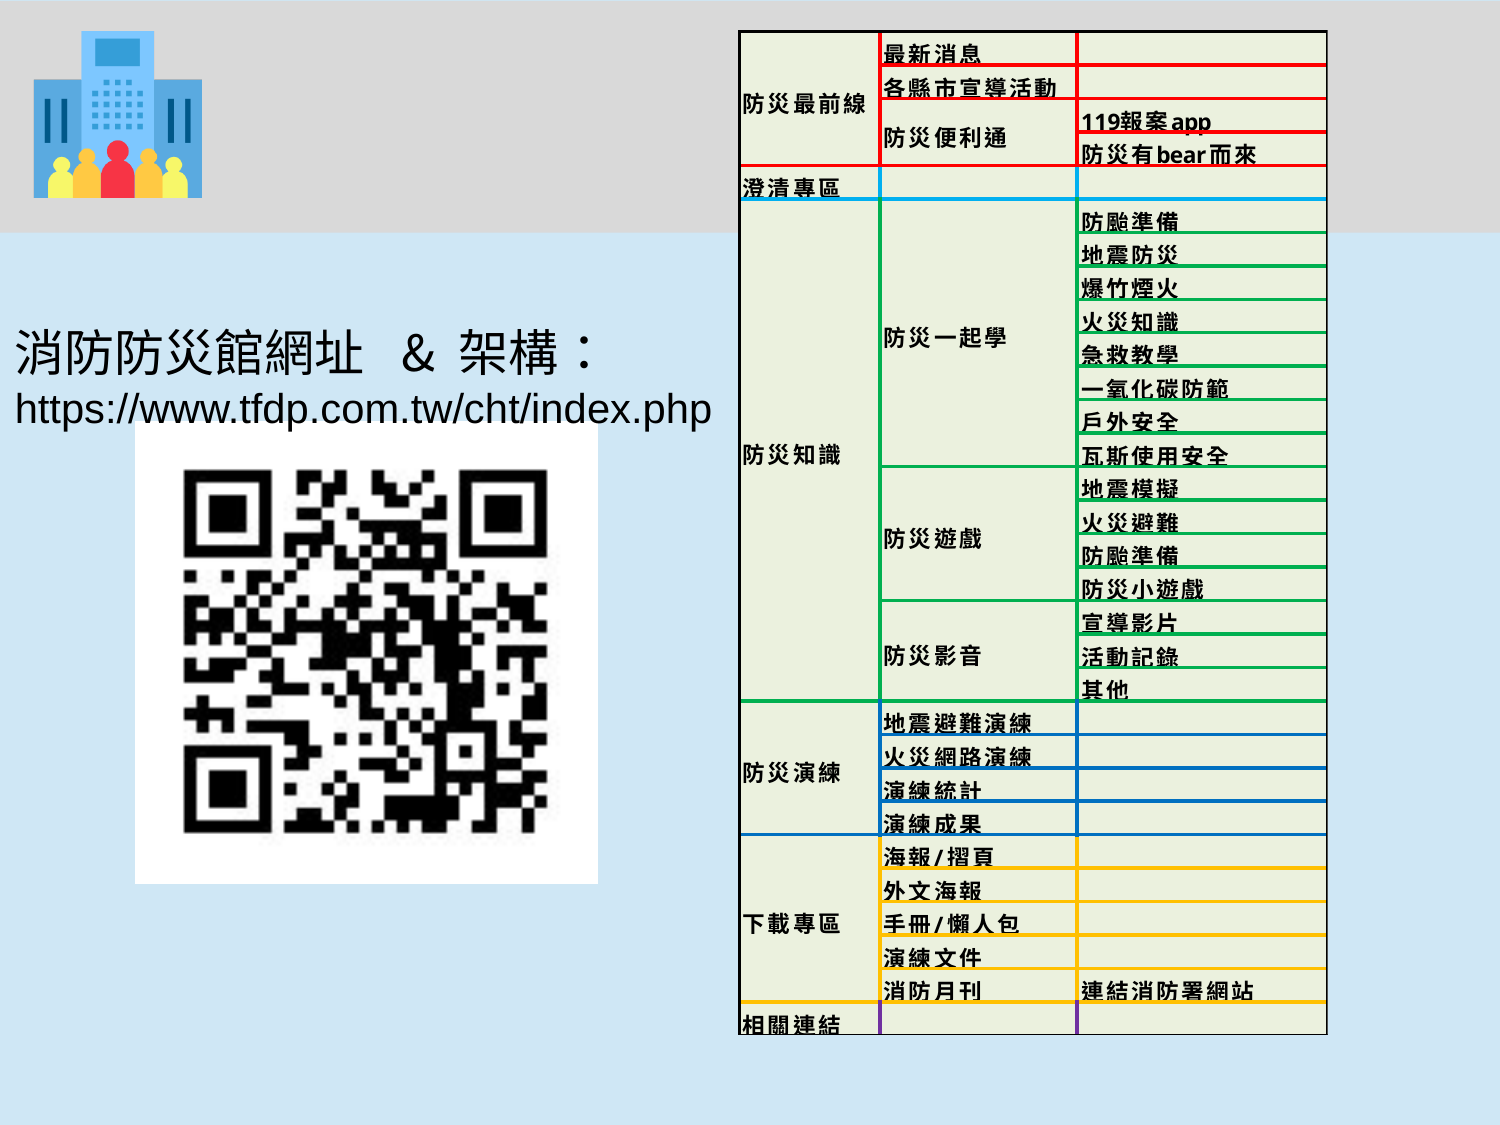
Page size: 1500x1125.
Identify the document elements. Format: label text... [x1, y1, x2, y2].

picture [135, 421, 598, 884]
title 消防防災館網址 & 架構： https://www.tfdp.com.tw/cht/index.php [0, 314, 738, 389]
chart [738, 30, 1329, 1037]
picture [29, 25, 207, 203]
